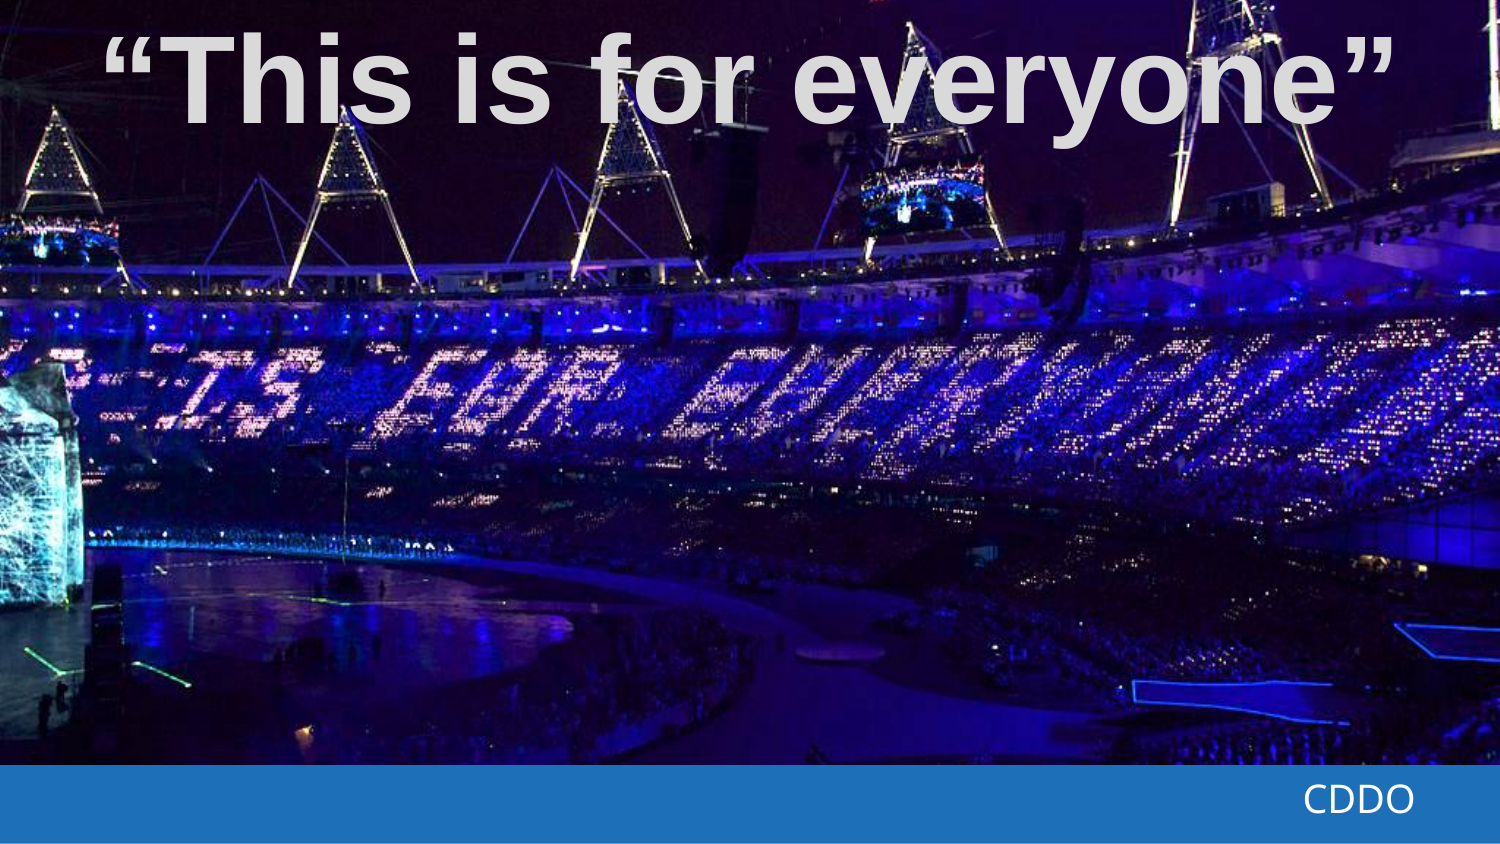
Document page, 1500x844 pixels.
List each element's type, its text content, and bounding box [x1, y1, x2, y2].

picture [0, 0, 1500, 765]
text_box “This is for everyone” [13, 0, 1487, 168]
